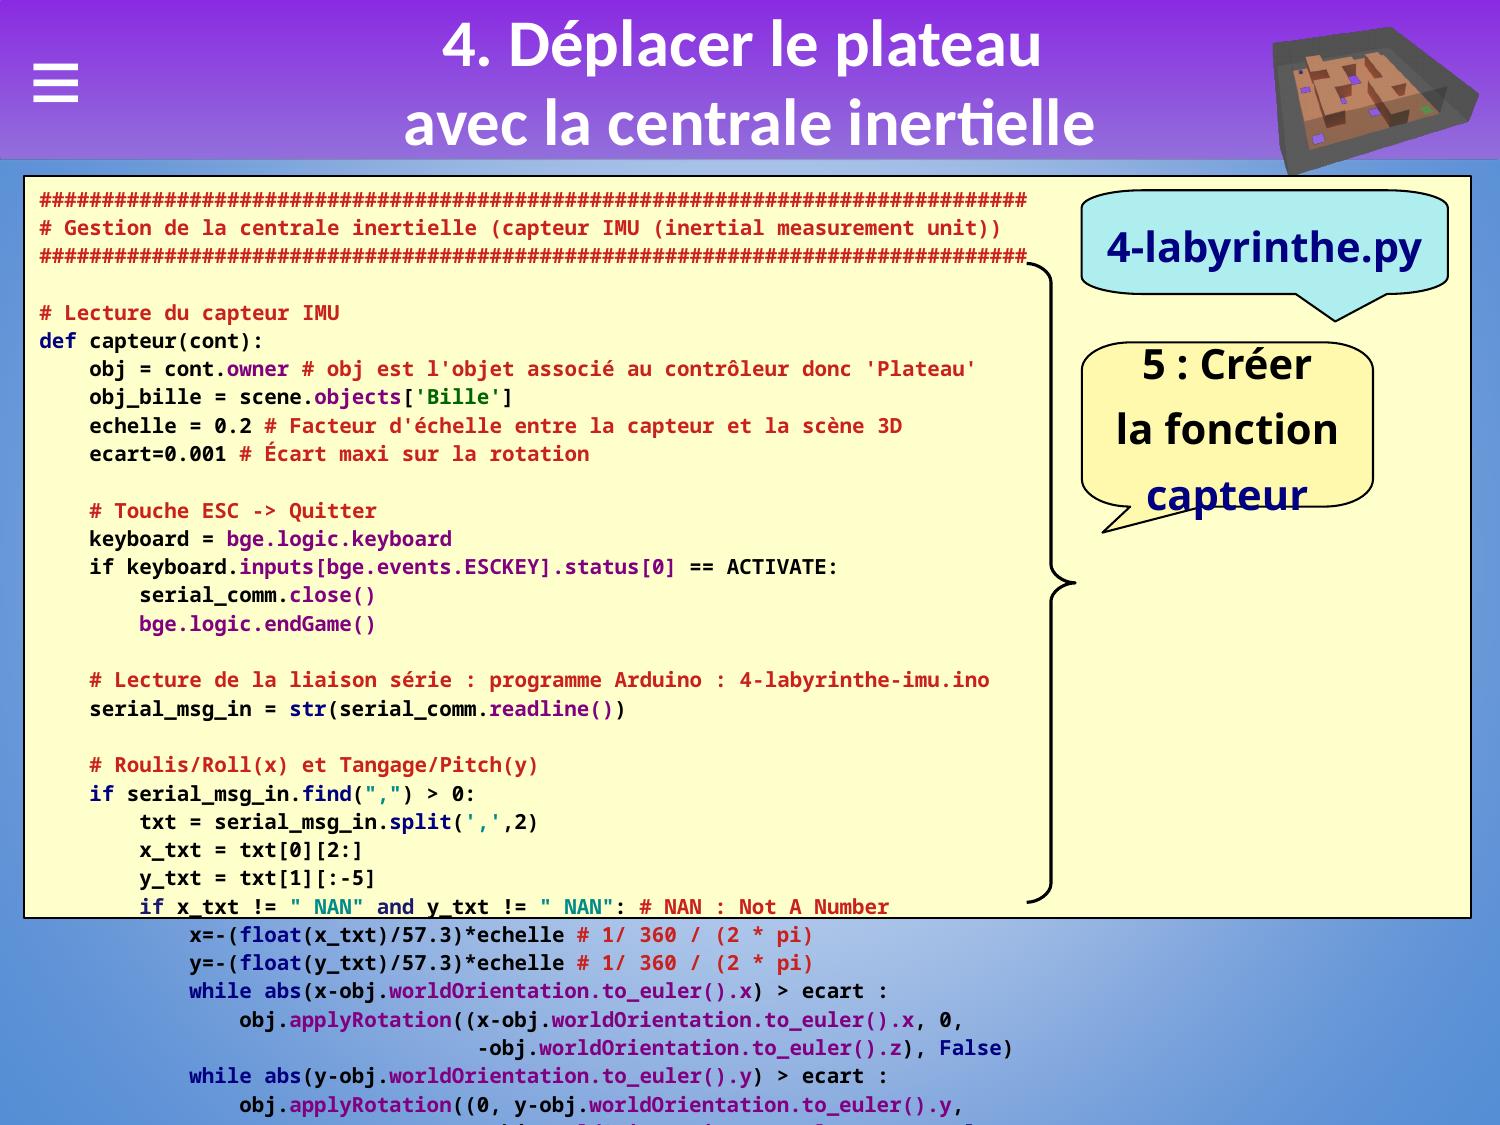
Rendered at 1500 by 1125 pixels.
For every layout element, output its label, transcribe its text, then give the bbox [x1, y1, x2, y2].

text_box ############################################################################### # Gestion de la centrale inertielle (capteur IMU (inertial measurement unit)) ############################################################################### # Lecture du capteur IMU def capteur(cont): obj = cont.owner # obj est l'objet associé au contrôleur donc 'Plateau' obj_bille = scene.objects['Bille'] echelle = 0.2 # Facteur d'échelle entre la capteur et la scène 3D ecart=0.001 # Écart maxi sur la rotation # Touche ESC -> Quitter keyboard = bge.logic.keyboard if keyboard.inputs[bge.events.ESCKEY].status[0] == ACTIVATE: serial_comm.close() bge.logic.endGame() # Lecture de la liaison série : programme Arduino : 4-labyrinthe-imu.ino serial_msg_in = str(serial_comm.readline()) # Roulis/Roll(x) et Tangage/Pitch(y) if serial_msg_in.find(",") > 0: txt = serial_msg_in.split(',',2) x_txt = txt[0][2:] y_txt = txt[1][:-5] if x_txt != " NAN" and y_txt != " NAN": # NAN : Not A Number x=-(float(x_txt)/57.3)*echelle # 1/ 360 / (2 * pi) y=-(float(y_txt)/57.3)*echelle # 1/ 360 / (2 * pi) while abs(x-obj.worldOrientation.to_euler().x) > ecart : obj.applyRotation((x-obj.worldOrientation.to_euler().x, 0, -obj.worldOrientation.to_euler().z), False) while abs(y-obj.worldOrientation.to_euler().y) > ecart : obj.applyRotation((0, y-obj.worldOrientation.to_euler().y, -obj.worldOrientation.to_euler().z), False) [23, 176, 1471, 918]
text_box ≡ [14, 23, 101, 141]
text_box 4. Déplacer le plateau avec la centrale inertielle [0, 0, 1500, 159]
text_box 5 : Créer la fonction capteur [1081, 342, 1373, 533]
picture [0, 27, 1500, 1125]
text_box 4-labyrinthe.py [1081, 190, 1448, 322]
